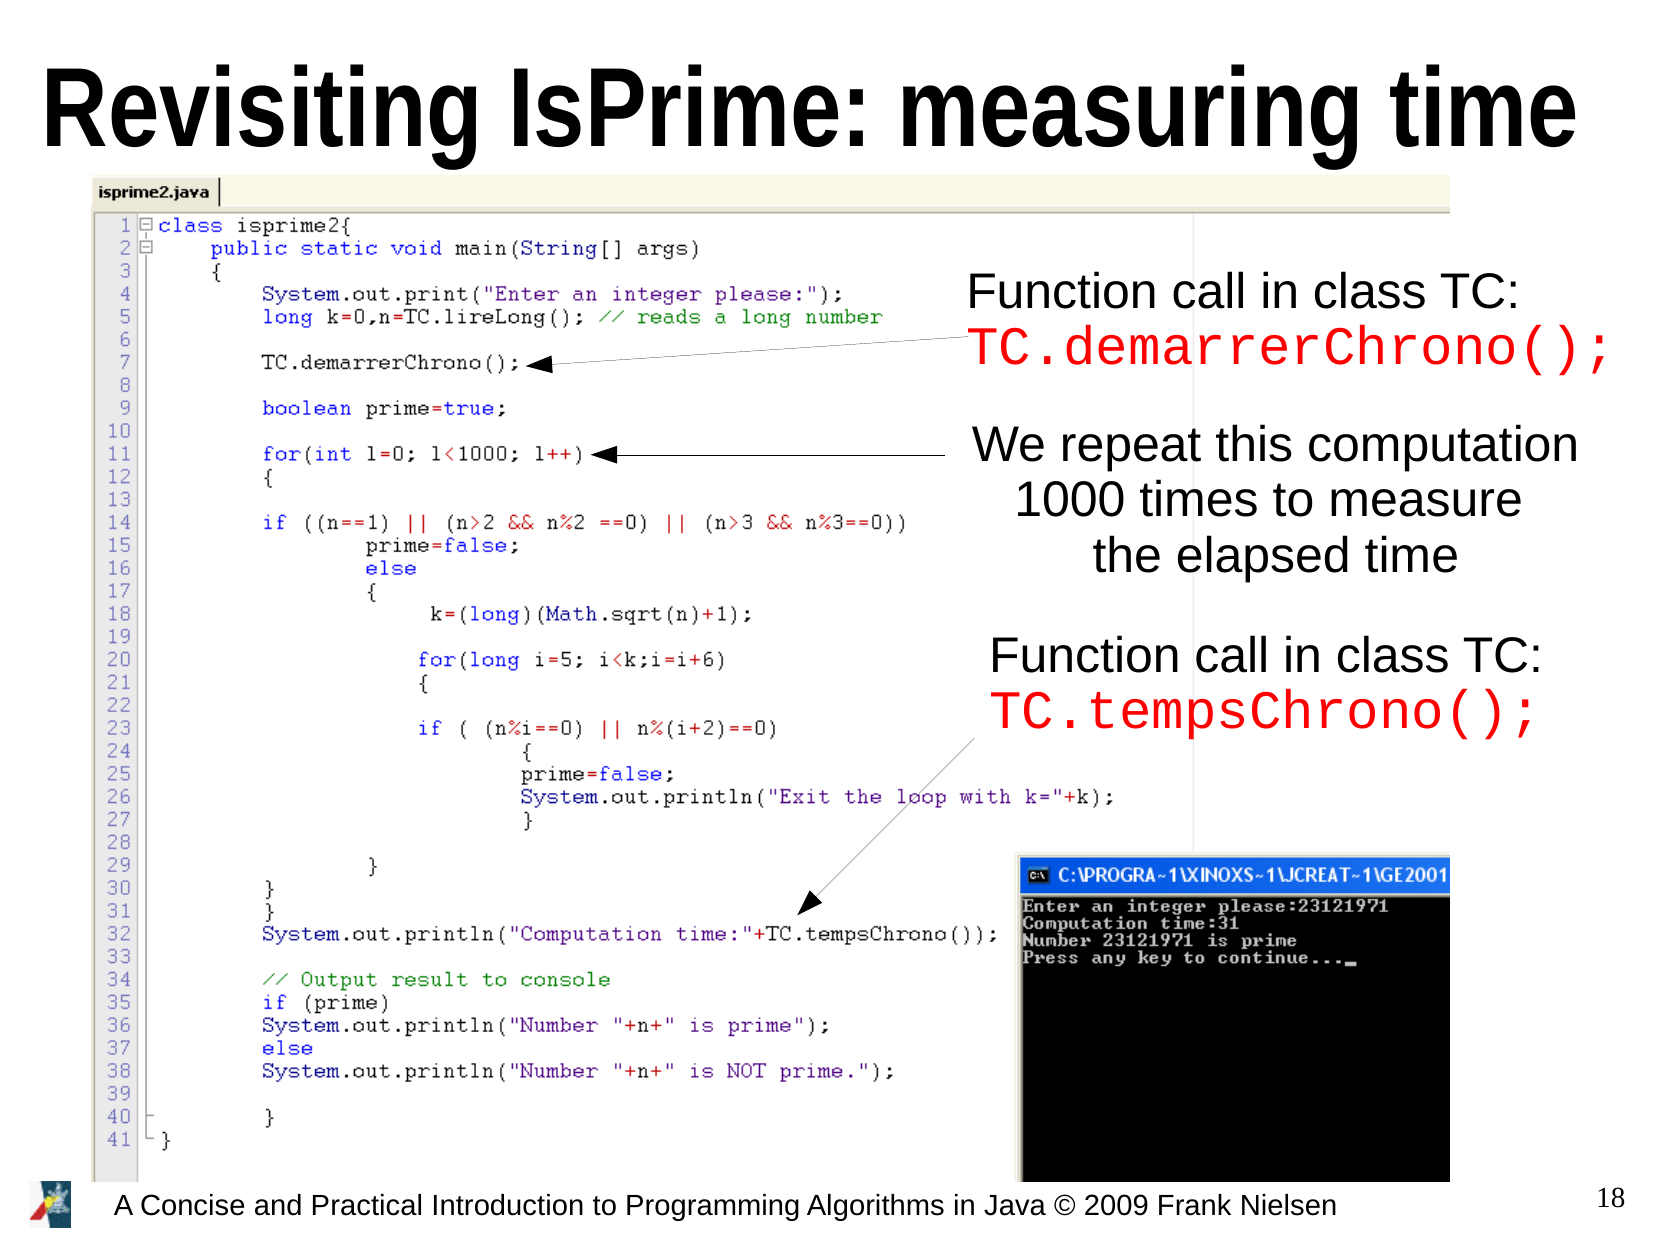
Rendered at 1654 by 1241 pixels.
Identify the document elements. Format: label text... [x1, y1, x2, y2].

text_box Function call in class TC: TC.tempsChrono(); [974, 620, 1559, 749]
text_box We repeat this computation 1000 times to measure the elapsed time [957, 408, 1595, 591]
picture [29, 1181, 71, 1228]
text_box Function call in class TC: TC.demarrerChrono(); [951, 256, 1632, 385]
text_box Revisiting IsPrime: measuring time [27, 33, 1595, 178]
picture [91, 178, 1450, 1182]
